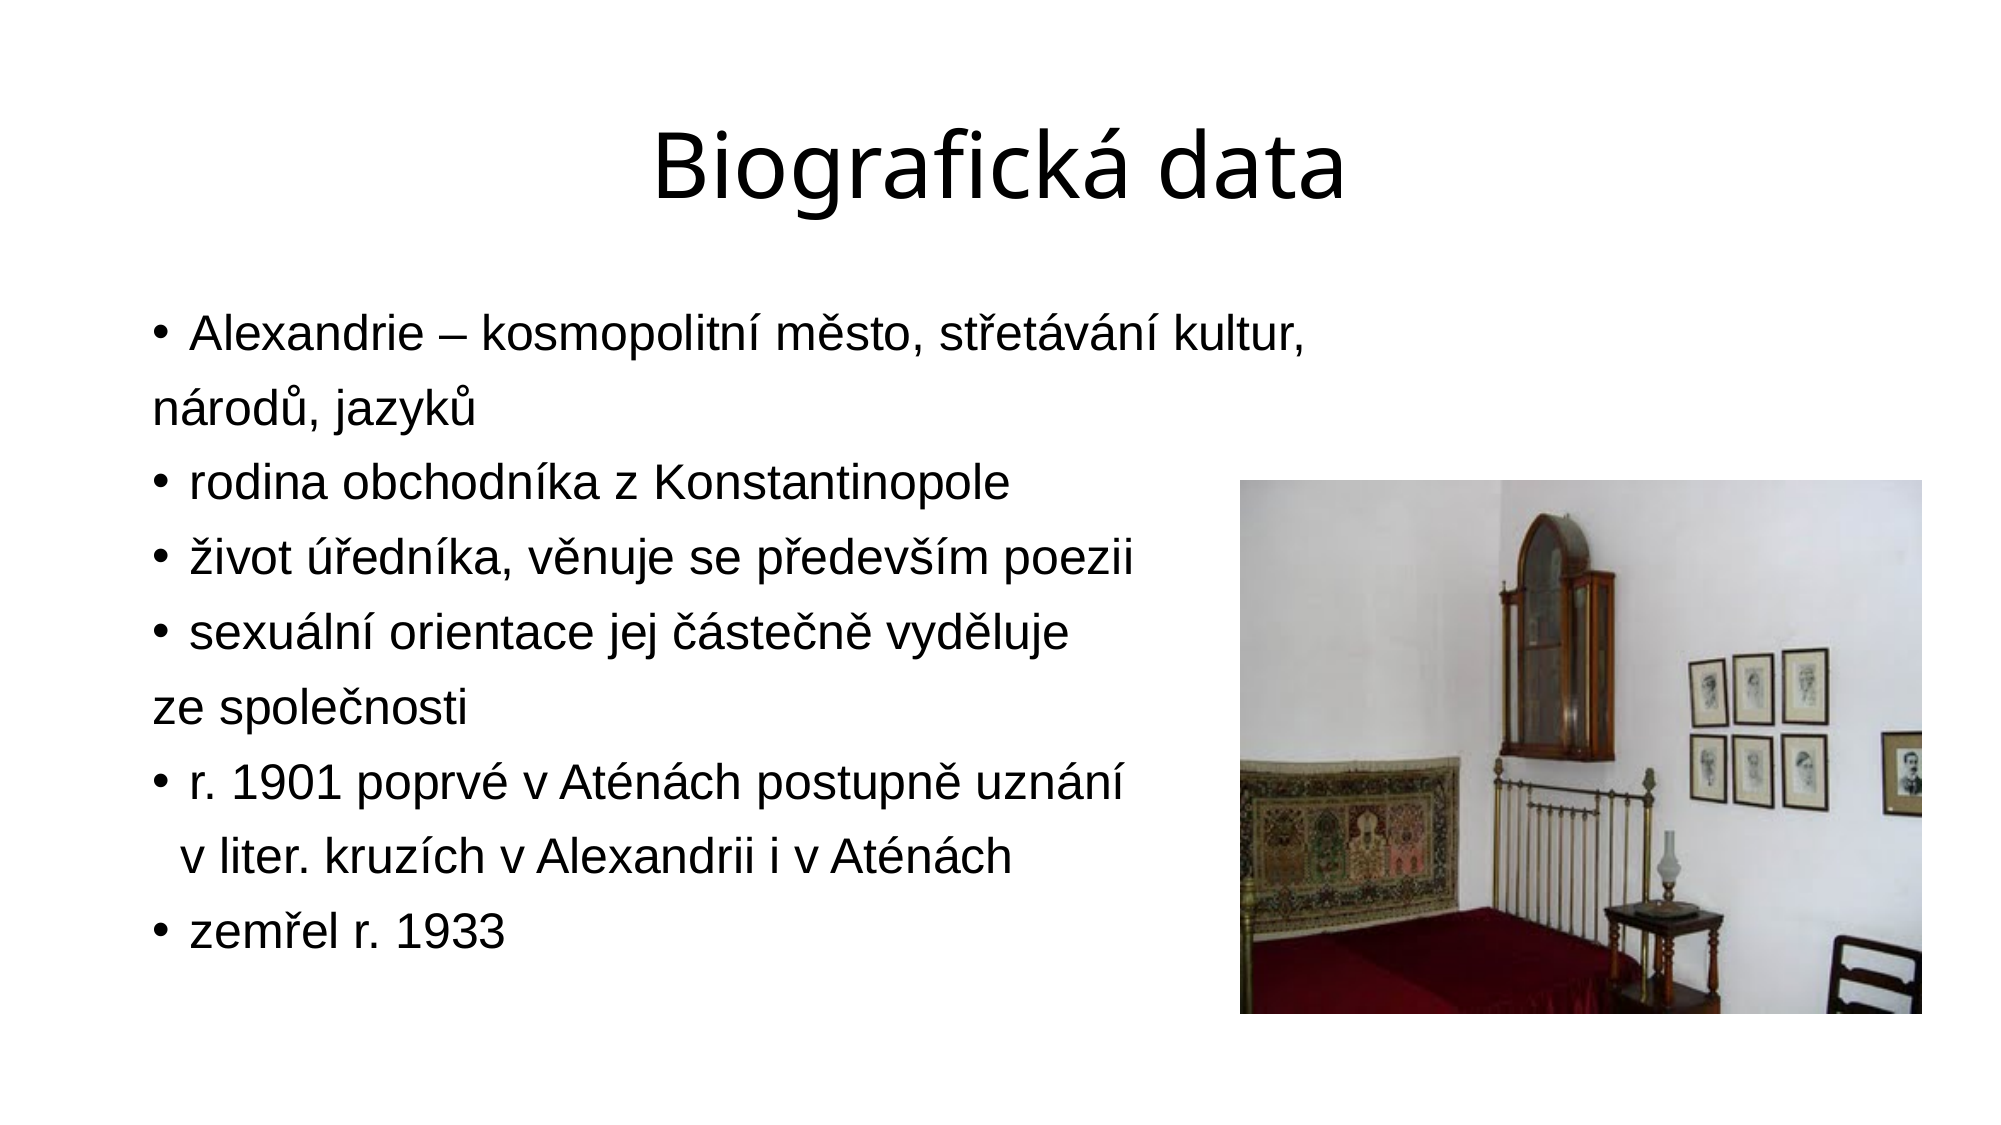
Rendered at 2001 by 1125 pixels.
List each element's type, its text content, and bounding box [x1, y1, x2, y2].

title Biografická data [137, 59, 1863, 278]
picture [1240, 480, 1922, 1014]
list Alexandrie – kosmopolitní město, střetávání kultur, národů, jazyků rodina obchodníka z Konstantinopole život úředníka, věnuje se především poezii sexuální orientace jej částečně vyděluje ze společnosti r. 1901 poprvé v Aténách postupně uznání v liter. kruzích v Alexandrii i v Aténách zemřel r. 1933 [137, 299, 1863, 1014]
